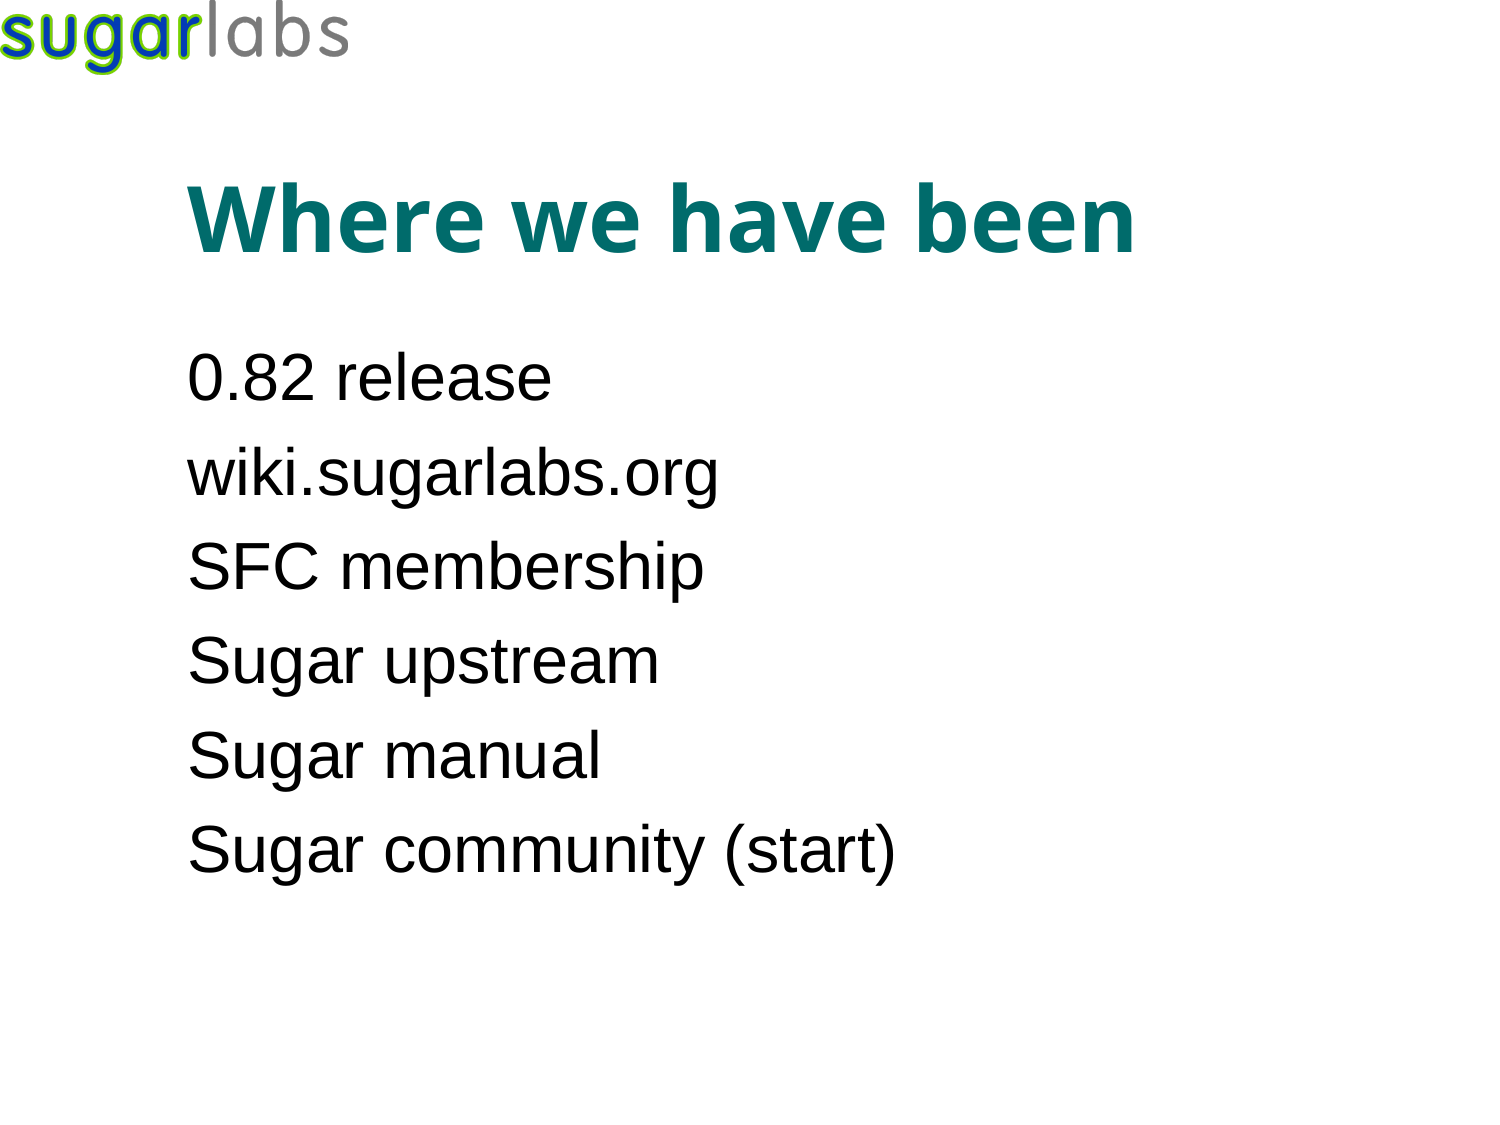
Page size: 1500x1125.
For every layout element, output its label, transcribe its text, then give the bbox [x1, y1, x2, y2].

list 0.82 release wiki.sugarlabs.org SFC membership Sugar upstream Sugar manual Sugar community (start) [187, 337, 1425, 1027]
picture [0, 0, 348, 75]
title Where we have been [187, 82, 1500, 331]
